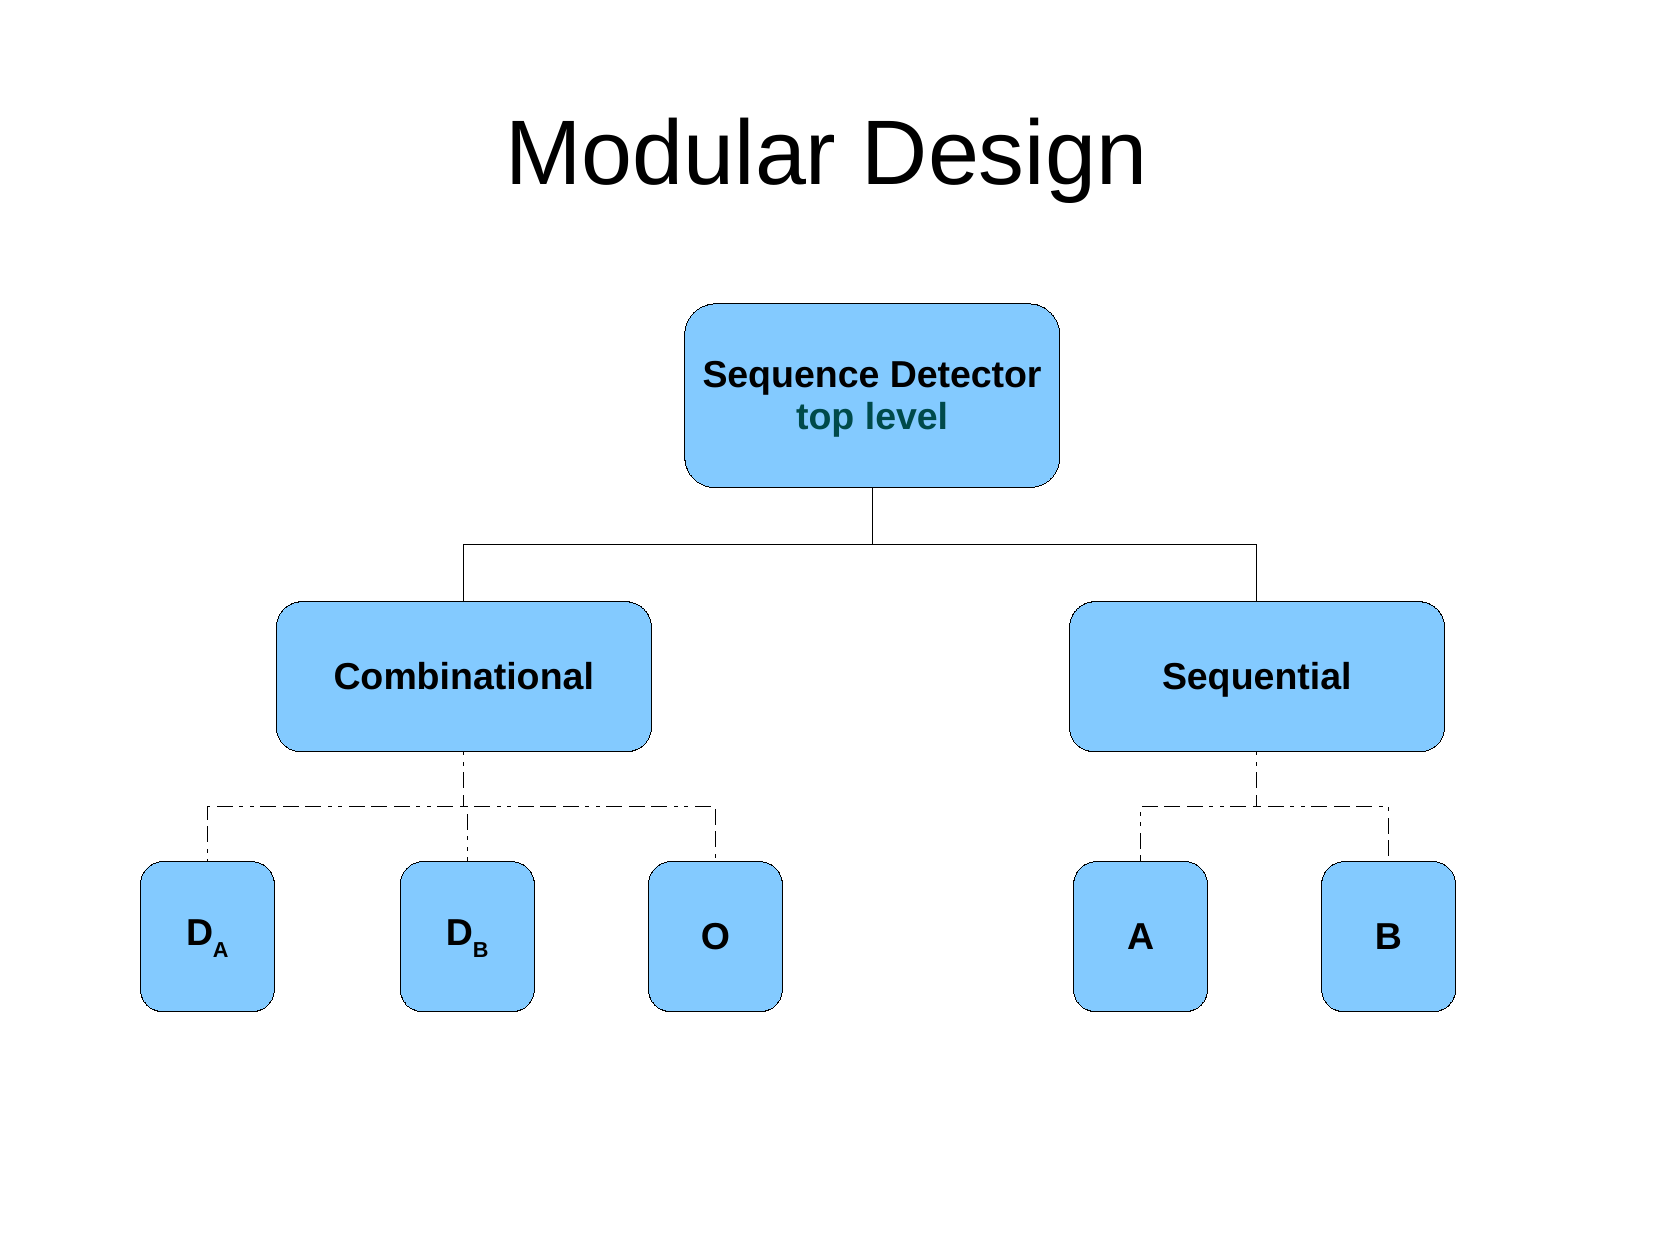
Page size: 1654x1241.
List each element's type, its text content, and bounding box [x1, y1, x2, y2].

text_box O [648, 861, 783, 1012]
text_box DB [400, 861, 535, 1012]
text_box DA [140, 861, 275, 1012]
text_box Sequential [1069, 601, 1445, 752]
text_box B [1321, 861, 1456, 1012]
title Modular Design [82, 56, 1571, 250]
text_box Combinational [276, 601, 652, 752]
text_box Sequence Detector top level [684, 303, 1060, 488]
text_box A [1073, 861, 1208, 1012]
